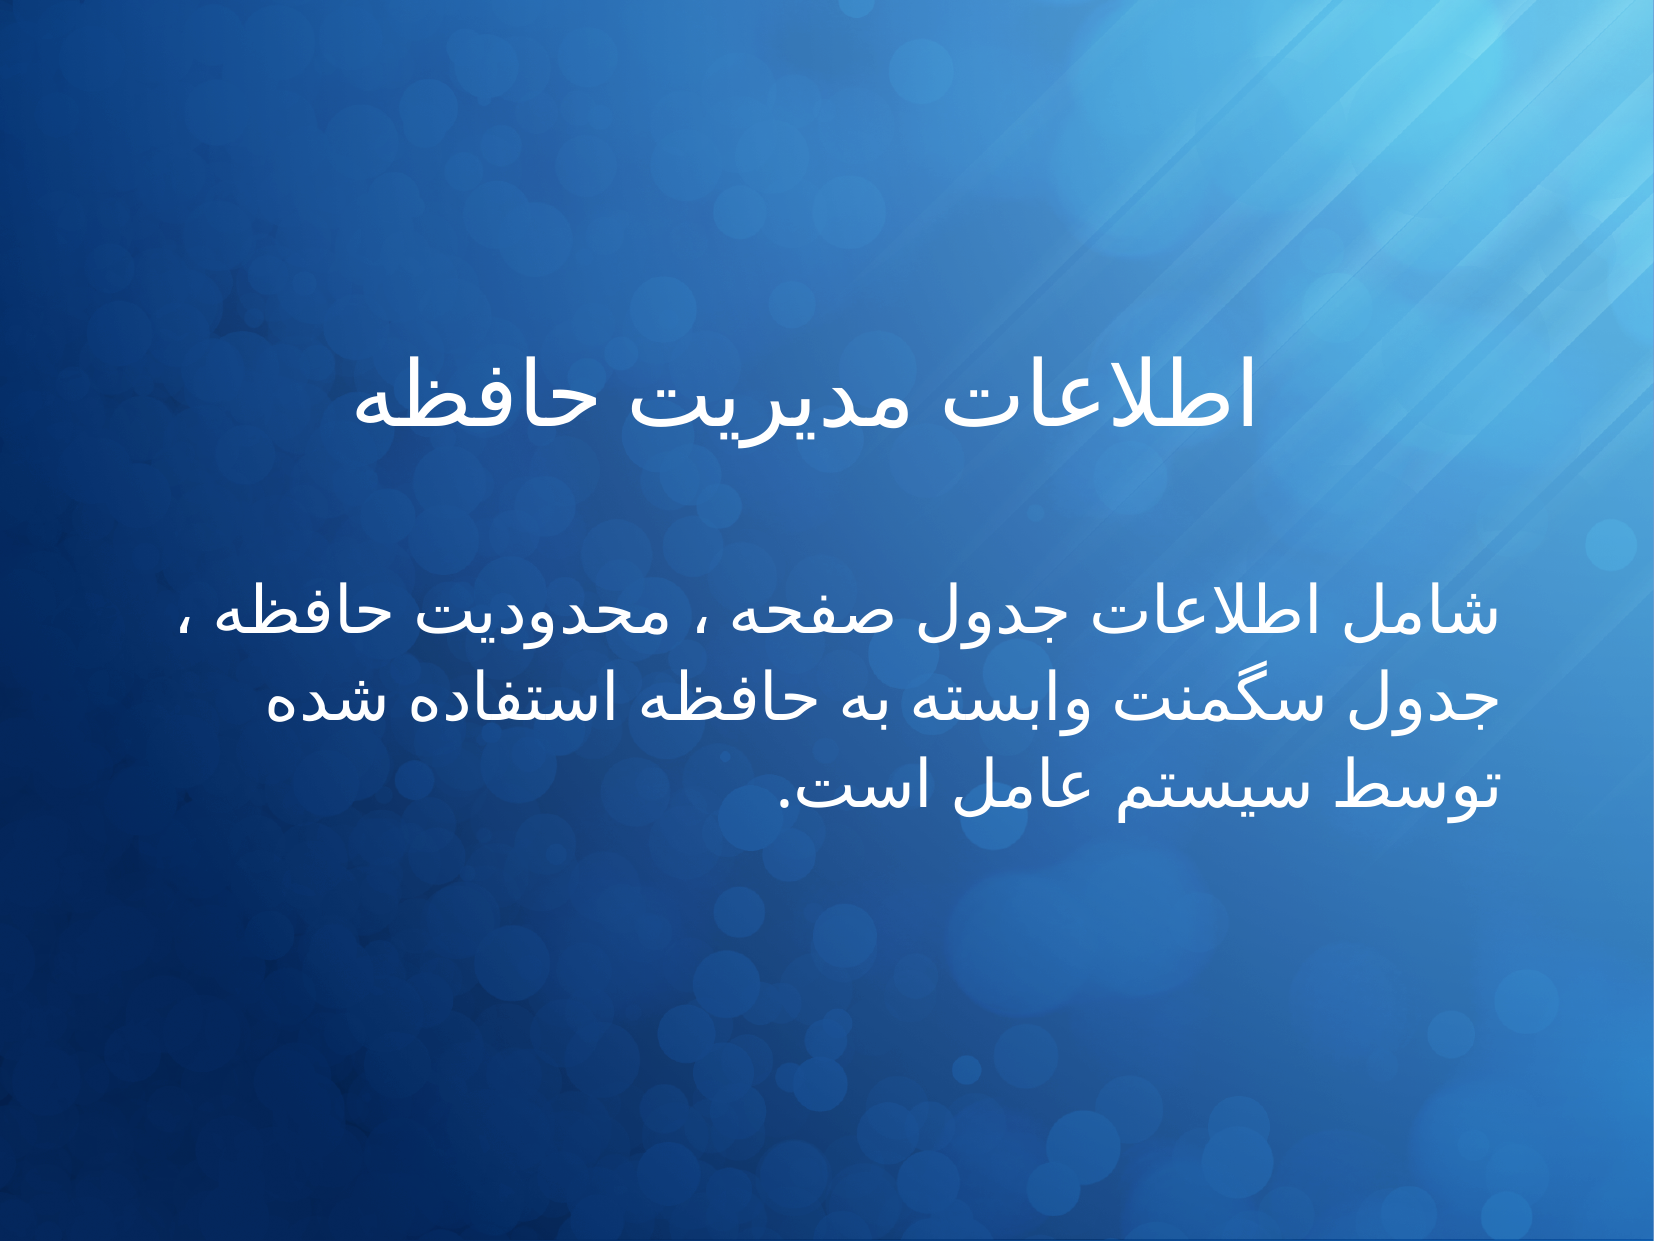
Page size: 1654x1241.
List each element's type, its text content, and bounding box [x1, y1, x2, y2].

title اطلاعات مدیریت حافظه [112, 319, 1501, 488]
picture [0, 0, 1654, 1241]
list شامل اطلاعات جدول صفحه ، محدودیت حافظه ، جدول سگمنت وابسته به حافظه استفاده شده توسط سیستم عامل است. [122, 573, 1576, 938]
